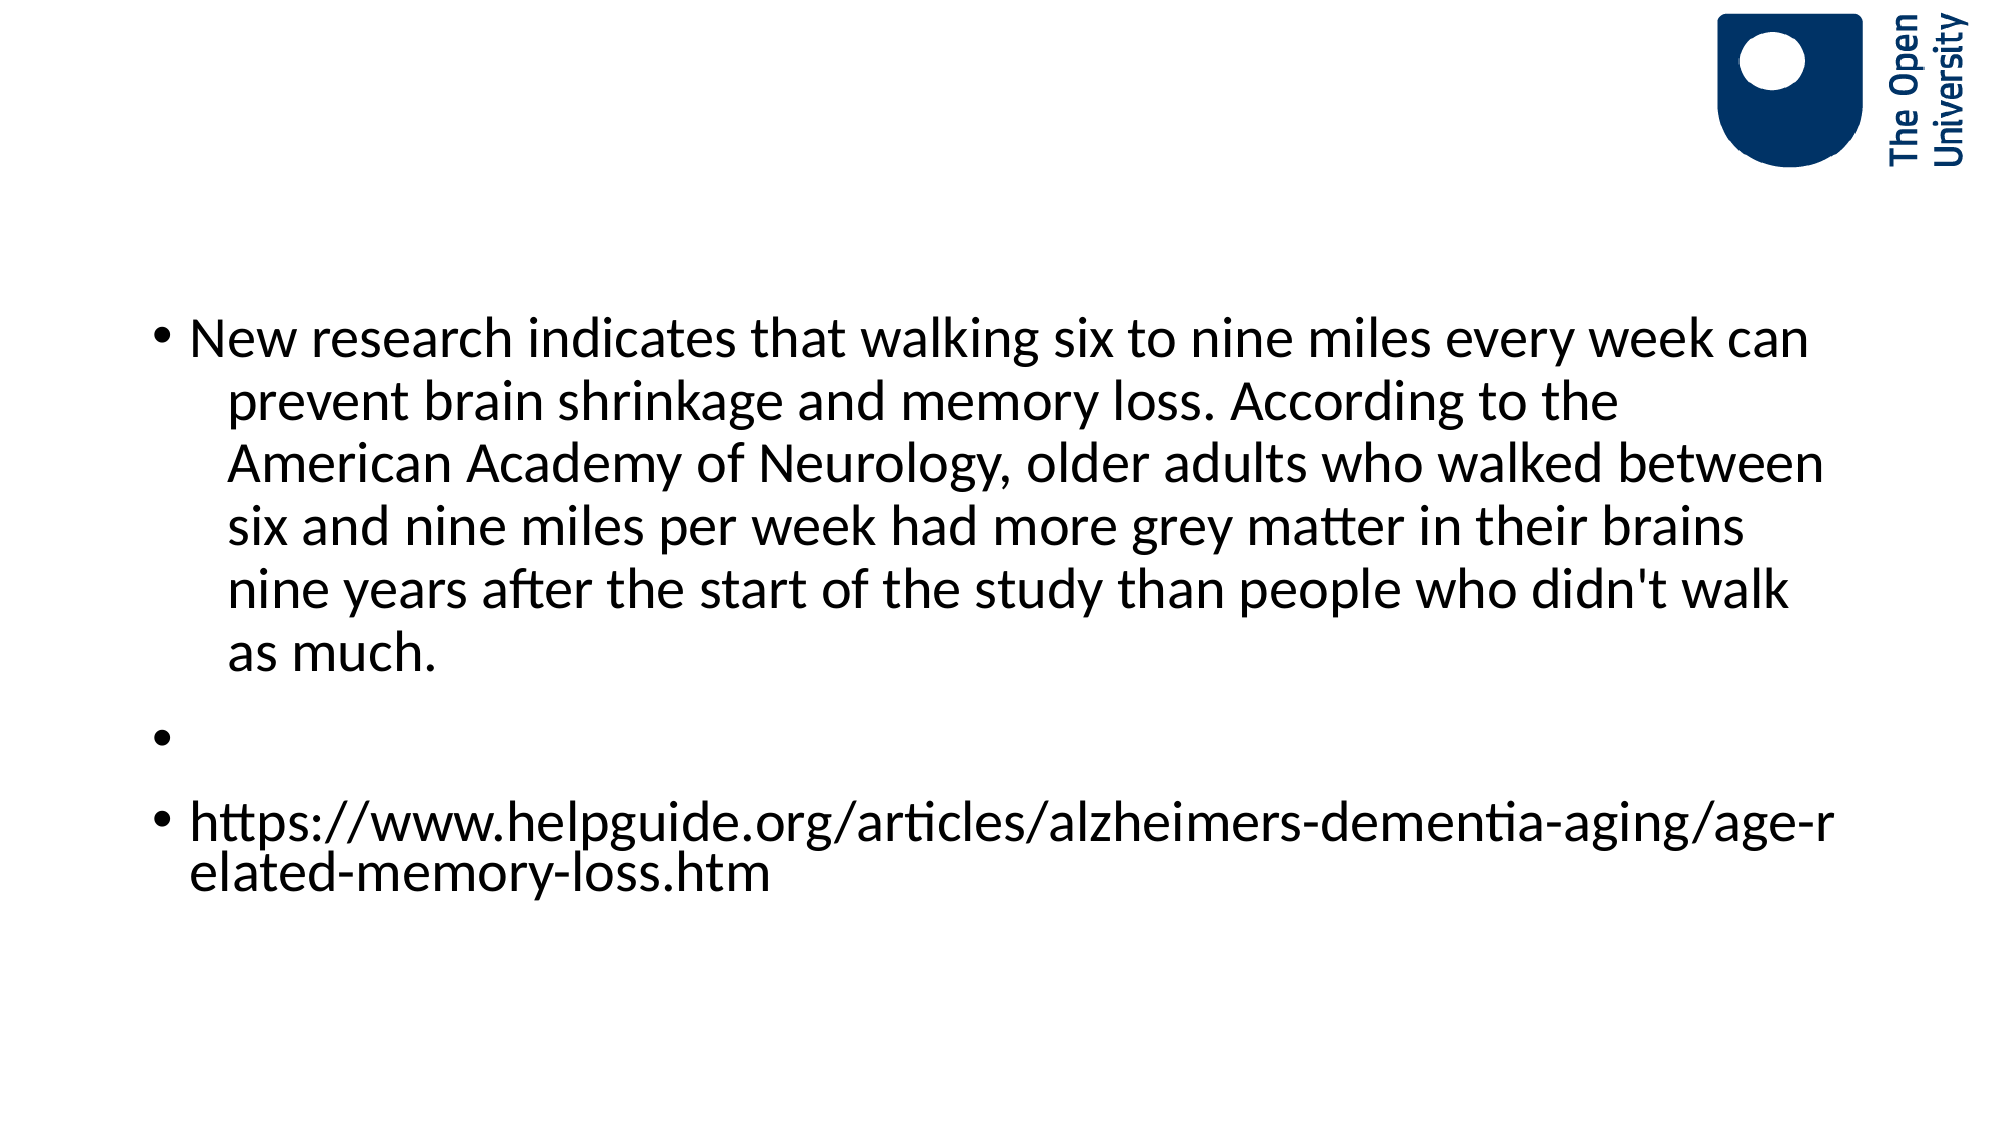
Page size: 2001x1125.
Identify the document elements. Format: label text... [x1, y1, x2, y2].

list New research indicates that walking six to nine miles every week can prevent brain shrinkage and memory loss. According to the American Academy of Neurology, older adults who walked between six and nine miles per week had more grey matter in their brains nine years after the start of the study than people who didn't walk as much. https://www.helpguide.org/articles/alzheimers-dementia-aging/age-related-memory-loss.htm [137, 299, 1863, 1014]
picture [1716, 10, 1971, 170]
